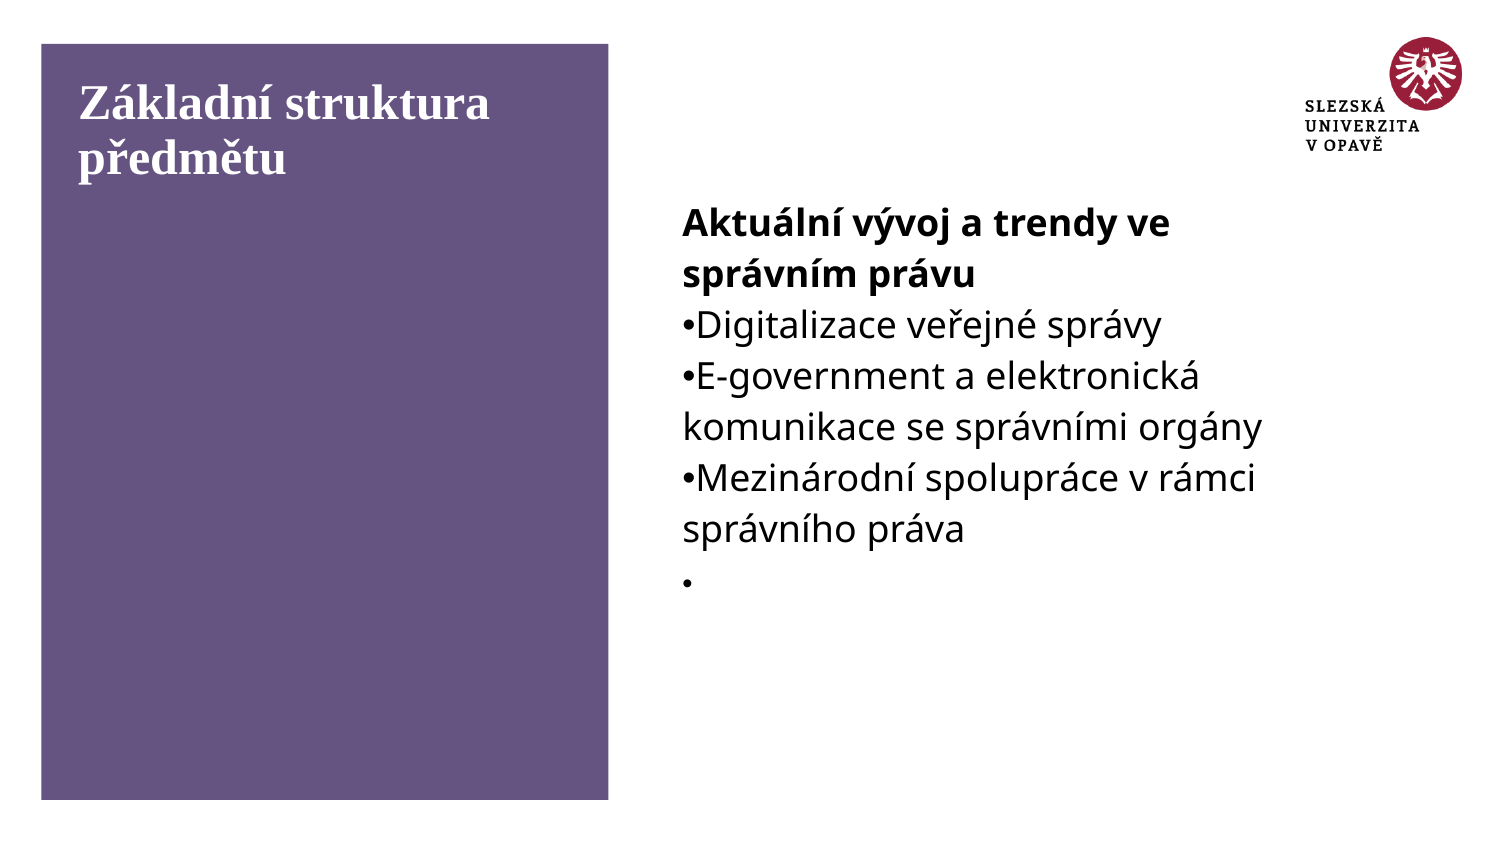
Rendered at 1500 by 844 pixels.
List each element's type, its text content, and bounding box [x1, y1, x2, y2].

text_box Aktuální vývoj a trendy ve správním právu Digitalizace veřejné správy E-government a elektronická komunikace se správními orgány Mezinárodní spolupráce v rámci správního práva [667, 189, 1306, 780]
text_box Základní struktura předmětu [63, 67, 586, 399]
picture [1305, 37, 1462, 151]
text_box [41, 43, 609, 800]
